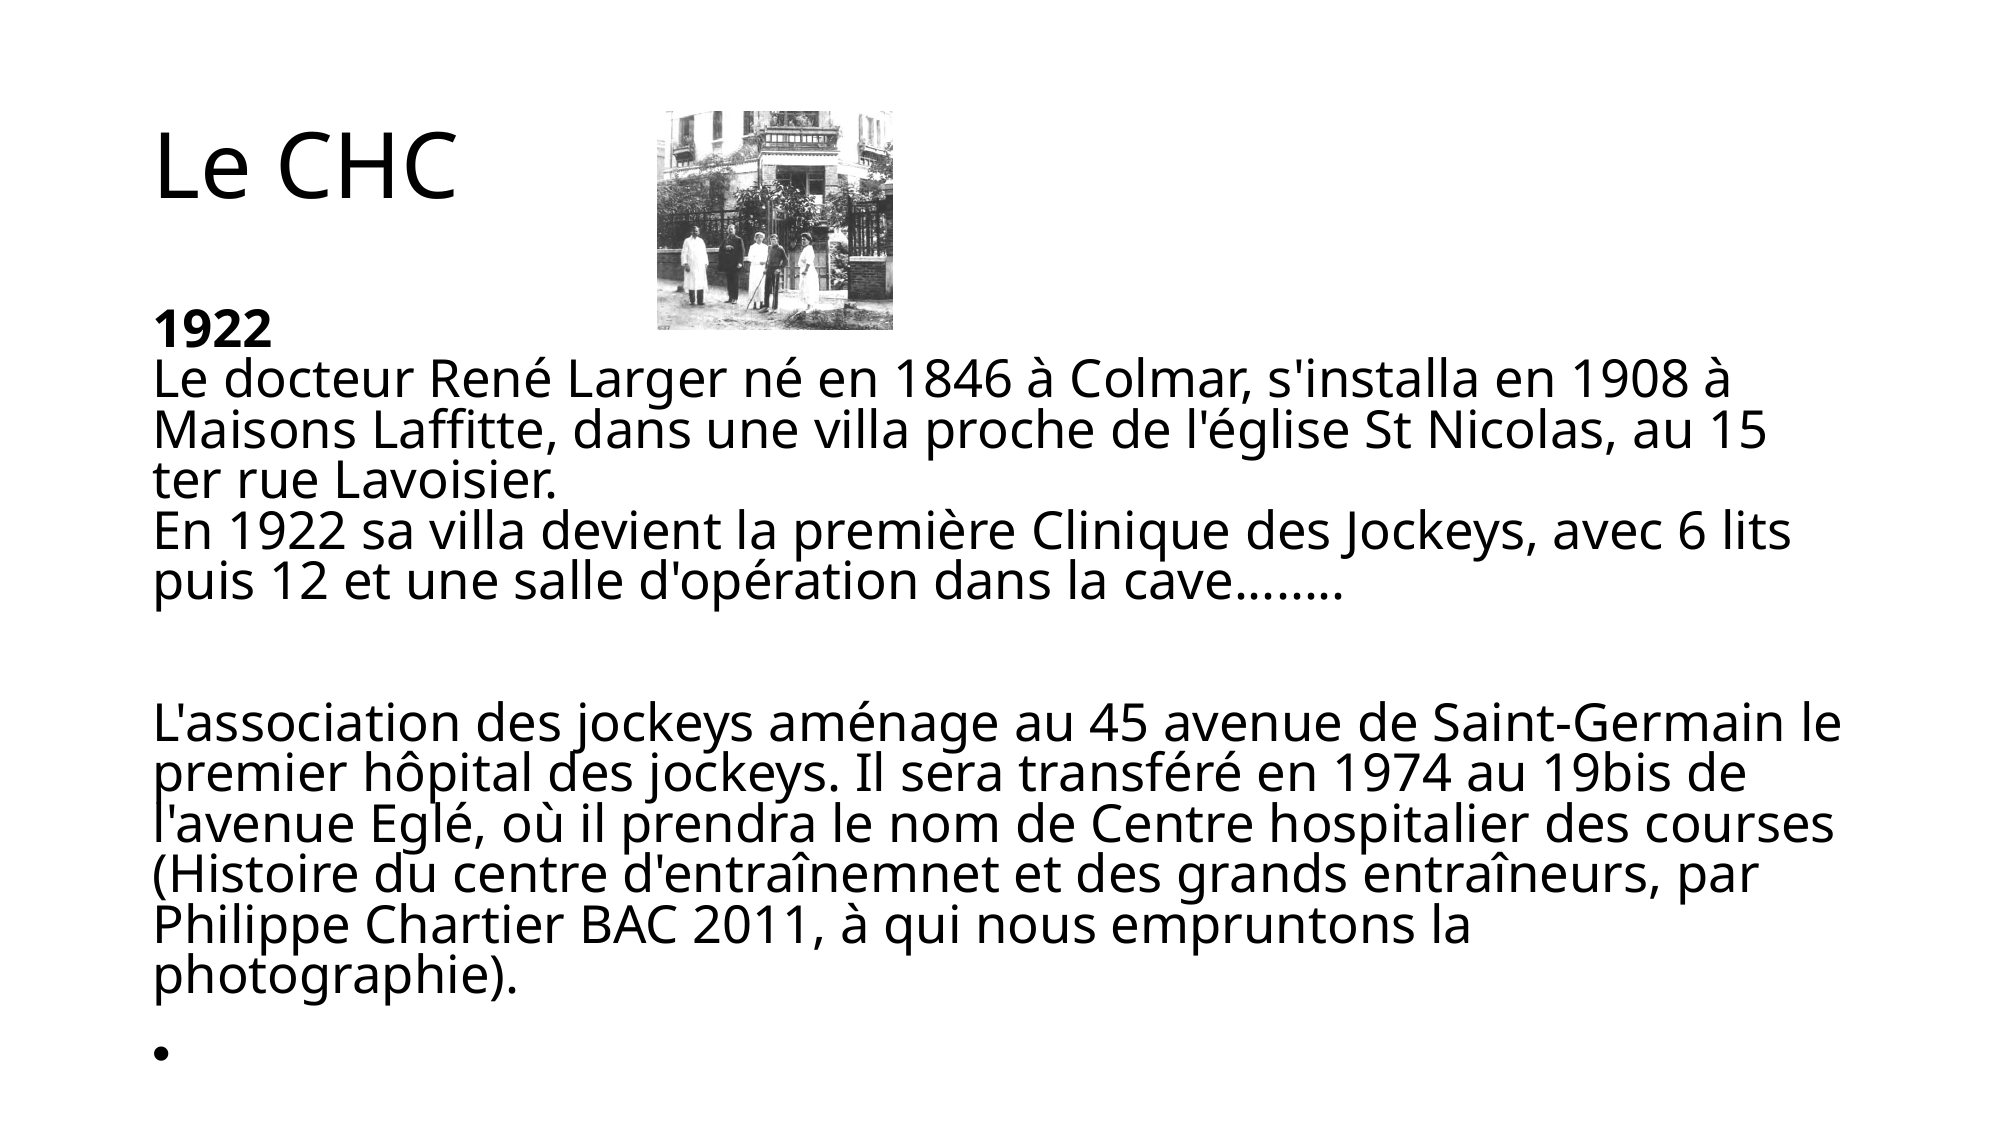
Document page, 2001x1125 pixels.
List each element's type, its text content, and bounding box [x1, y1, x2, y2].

picture [657, 111, 893, 330]
list 1922 Le docteur René Larger né en 1846 à Colmar, s'installa en 1908 à Maisons Laffitte, dans une villa proche de l'église St Nicolas, au 15 ter rue Lavoisier. En 1922 sa villa devient la première Clinique des Jockeys, avec 6 lits puis 12 et une salle d'opération dans la cave........ L'association des jockeys aménage au 45 avenue de Saint-Germain le premier hôpital des jockeys. Il sera transféré en 1974 au 19bis de l'avenue Eglé, où il prendra le nom de Centre hospitalier des courses (Histoire du centre d'entraînemnet et des grands entraîneurs, par Philippe Chartier BAC 2011, à qui nous empruntons la photographie). [137, 299, 1863, 1014]
title Le CHC [137, 59, 1863, 278]
